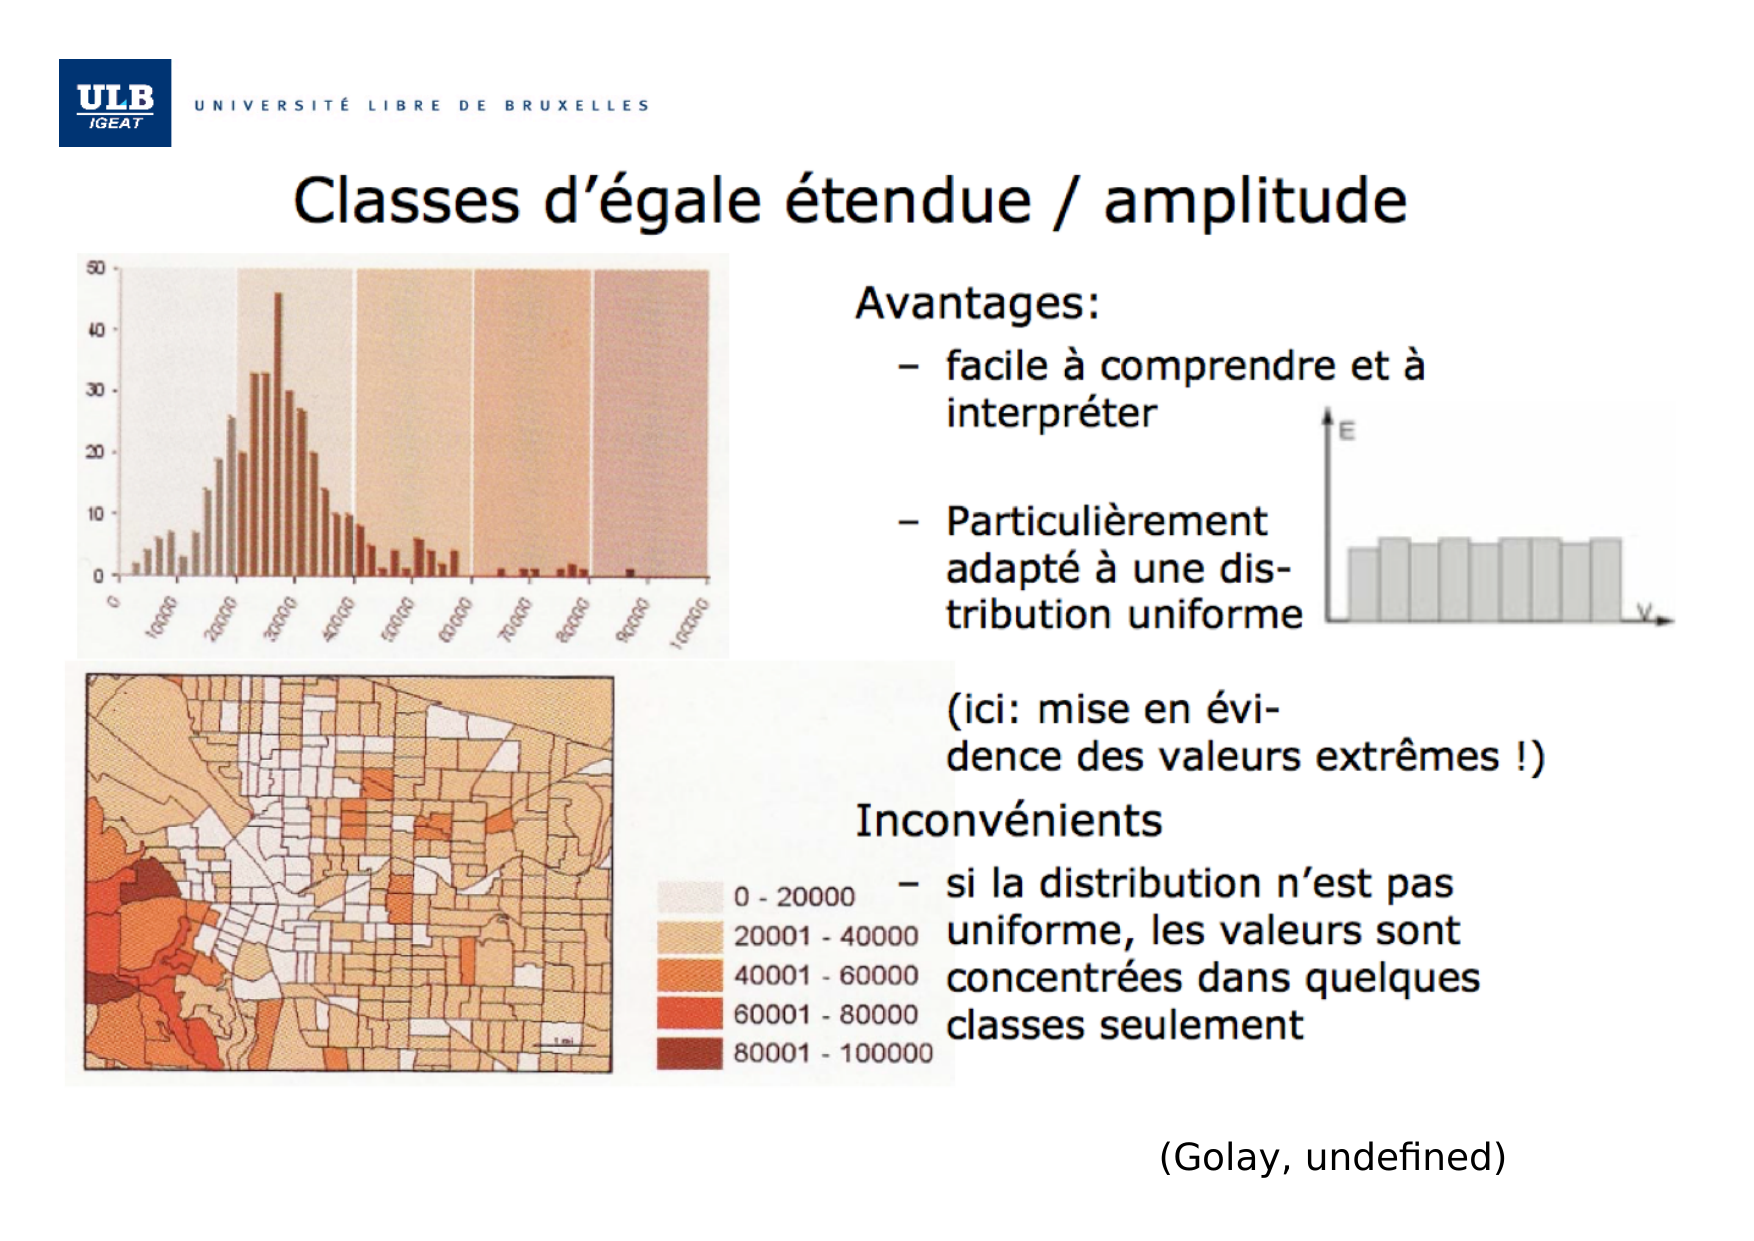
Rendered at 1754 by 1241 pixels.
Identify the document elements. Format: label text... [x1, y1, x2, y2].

picture [59, 59, 1695, 1182]
text_box (Golay, undefined) [1143, 1128, 1523, 1188]
